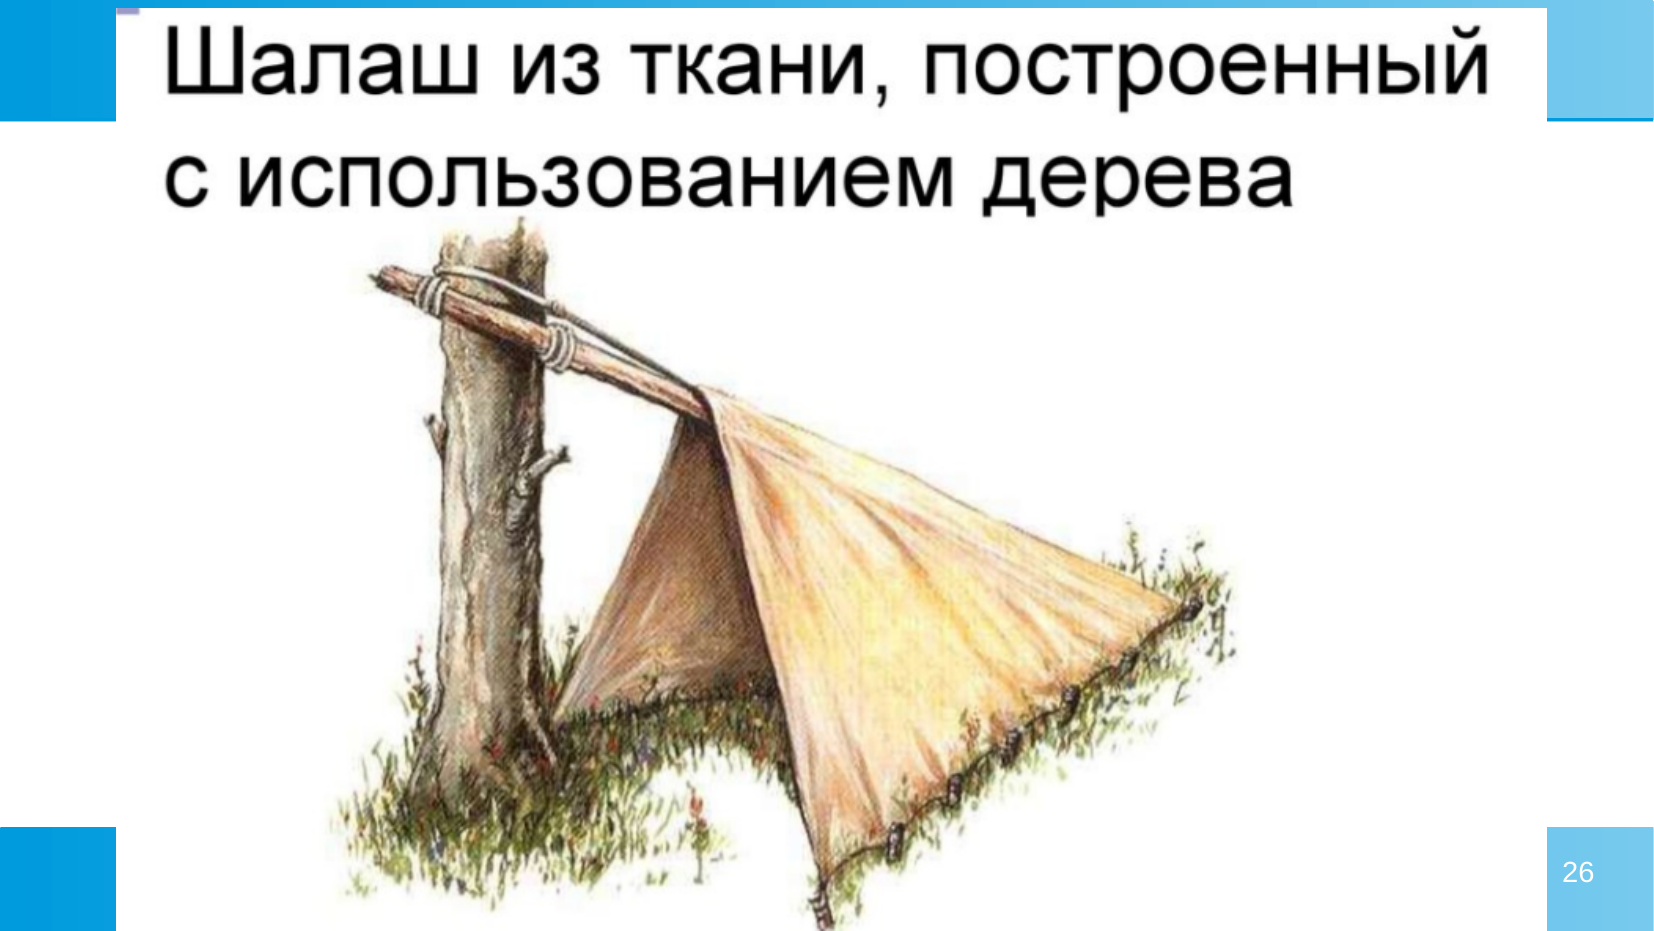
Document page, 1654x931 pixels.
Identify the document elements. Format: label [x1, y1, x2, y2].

picture [116, 8, 1547, 931]
